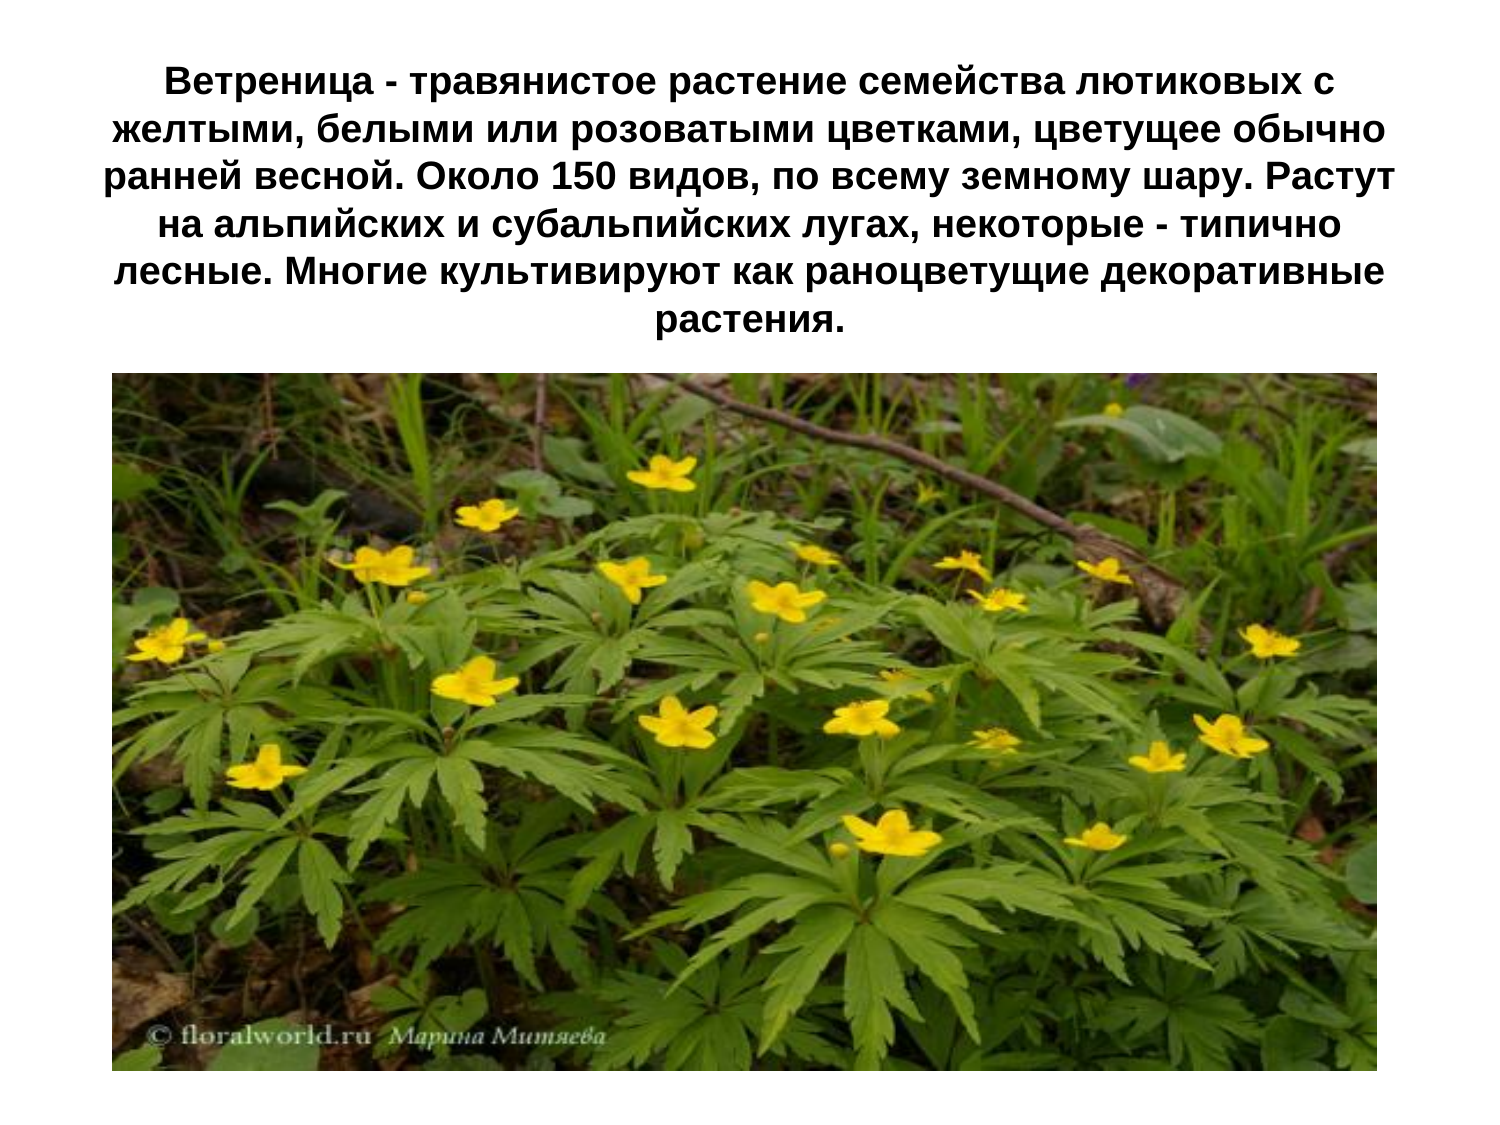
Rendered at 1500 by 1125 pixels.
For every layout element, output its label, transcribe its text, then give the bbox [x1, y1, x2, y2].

picture [112, 373, 1377, 1071]
title Ветреница - травянистое растение семейства лютиковых с желтыми, белыми или розоватыми цветками, цветущее обычно ранней весной. Около 150 видов, по всему земному шару. Растут на альпийских и субальпийских лугах, некоторые - типично лесные. Многие культивируют как раноцветущие декоративные растения. [75, 45, 1426, 351]
